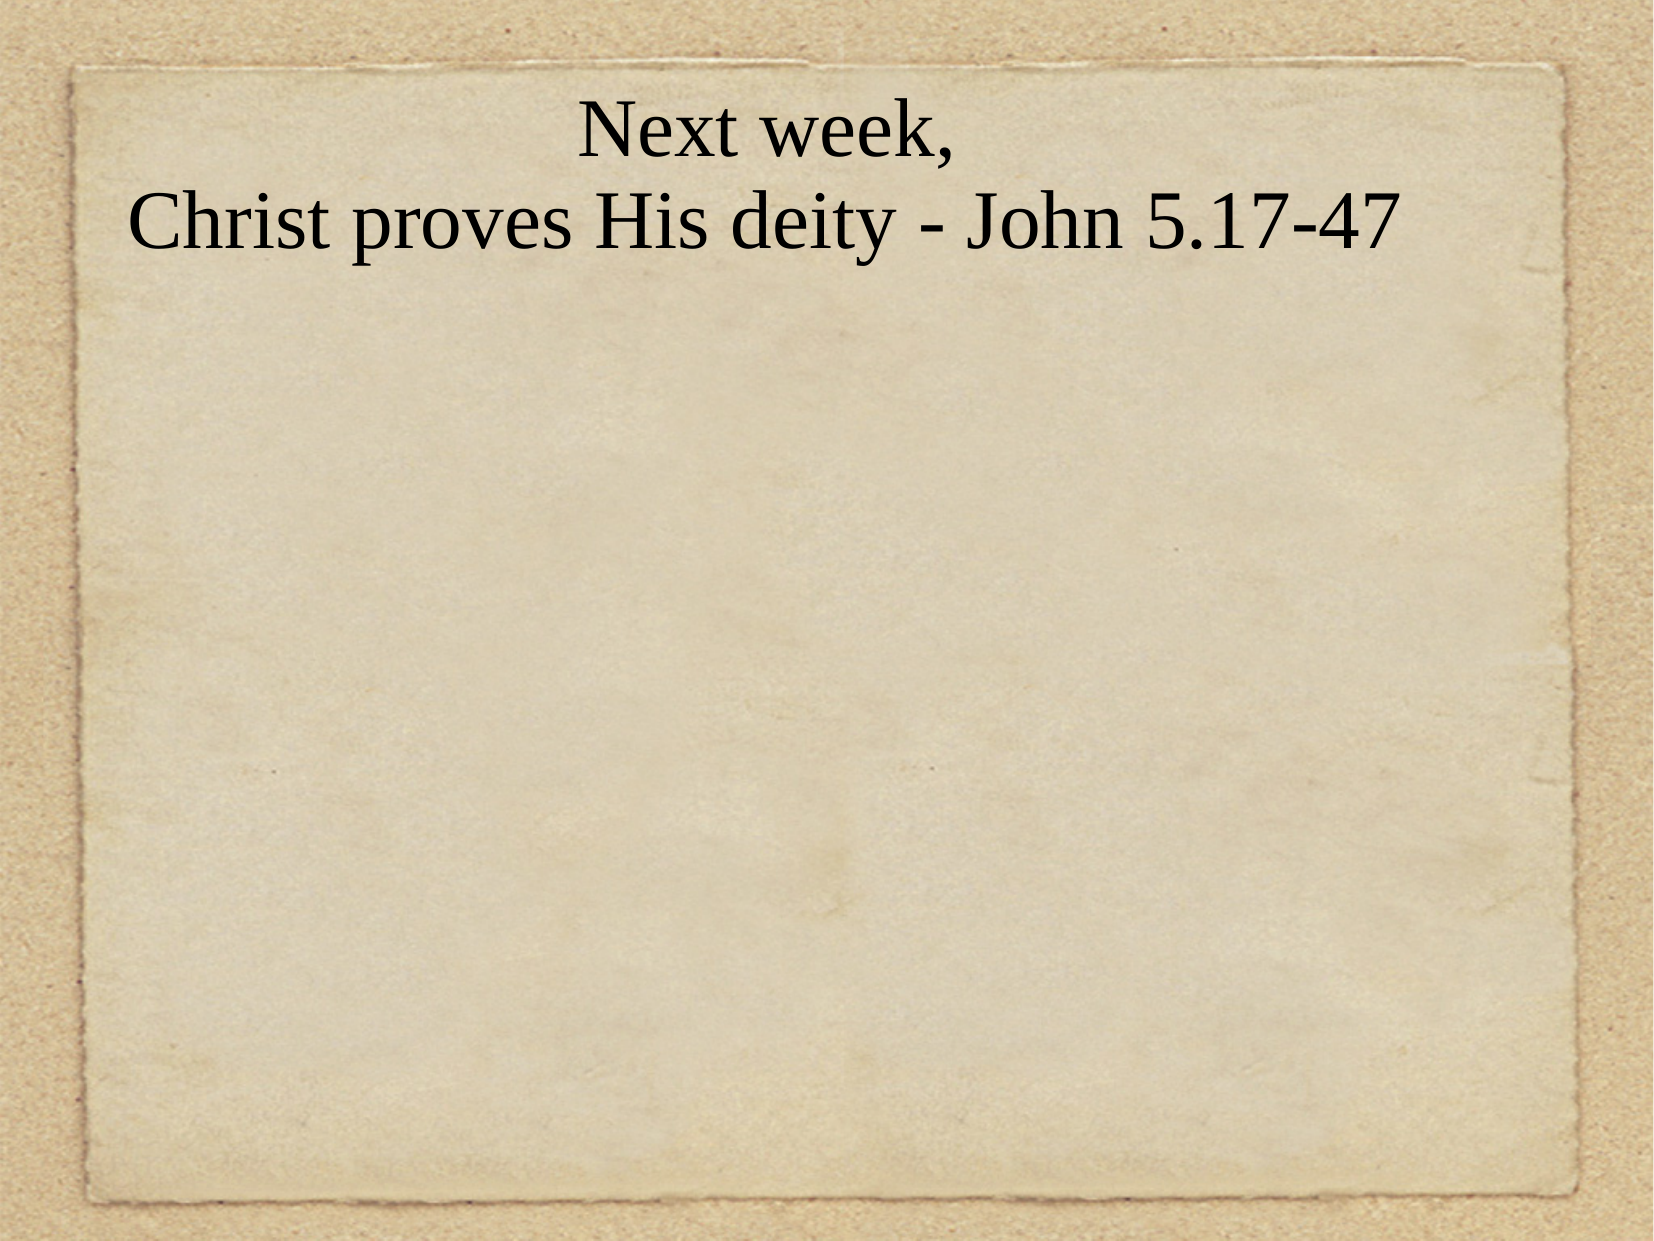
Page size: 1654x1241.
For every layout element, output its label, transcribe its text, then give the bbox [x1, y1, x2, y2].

picture [0, 0, 1654, 1241]
text_box Next week, Christ proves His deity - John 5.17-47 [112, 75, 1538, 368]
